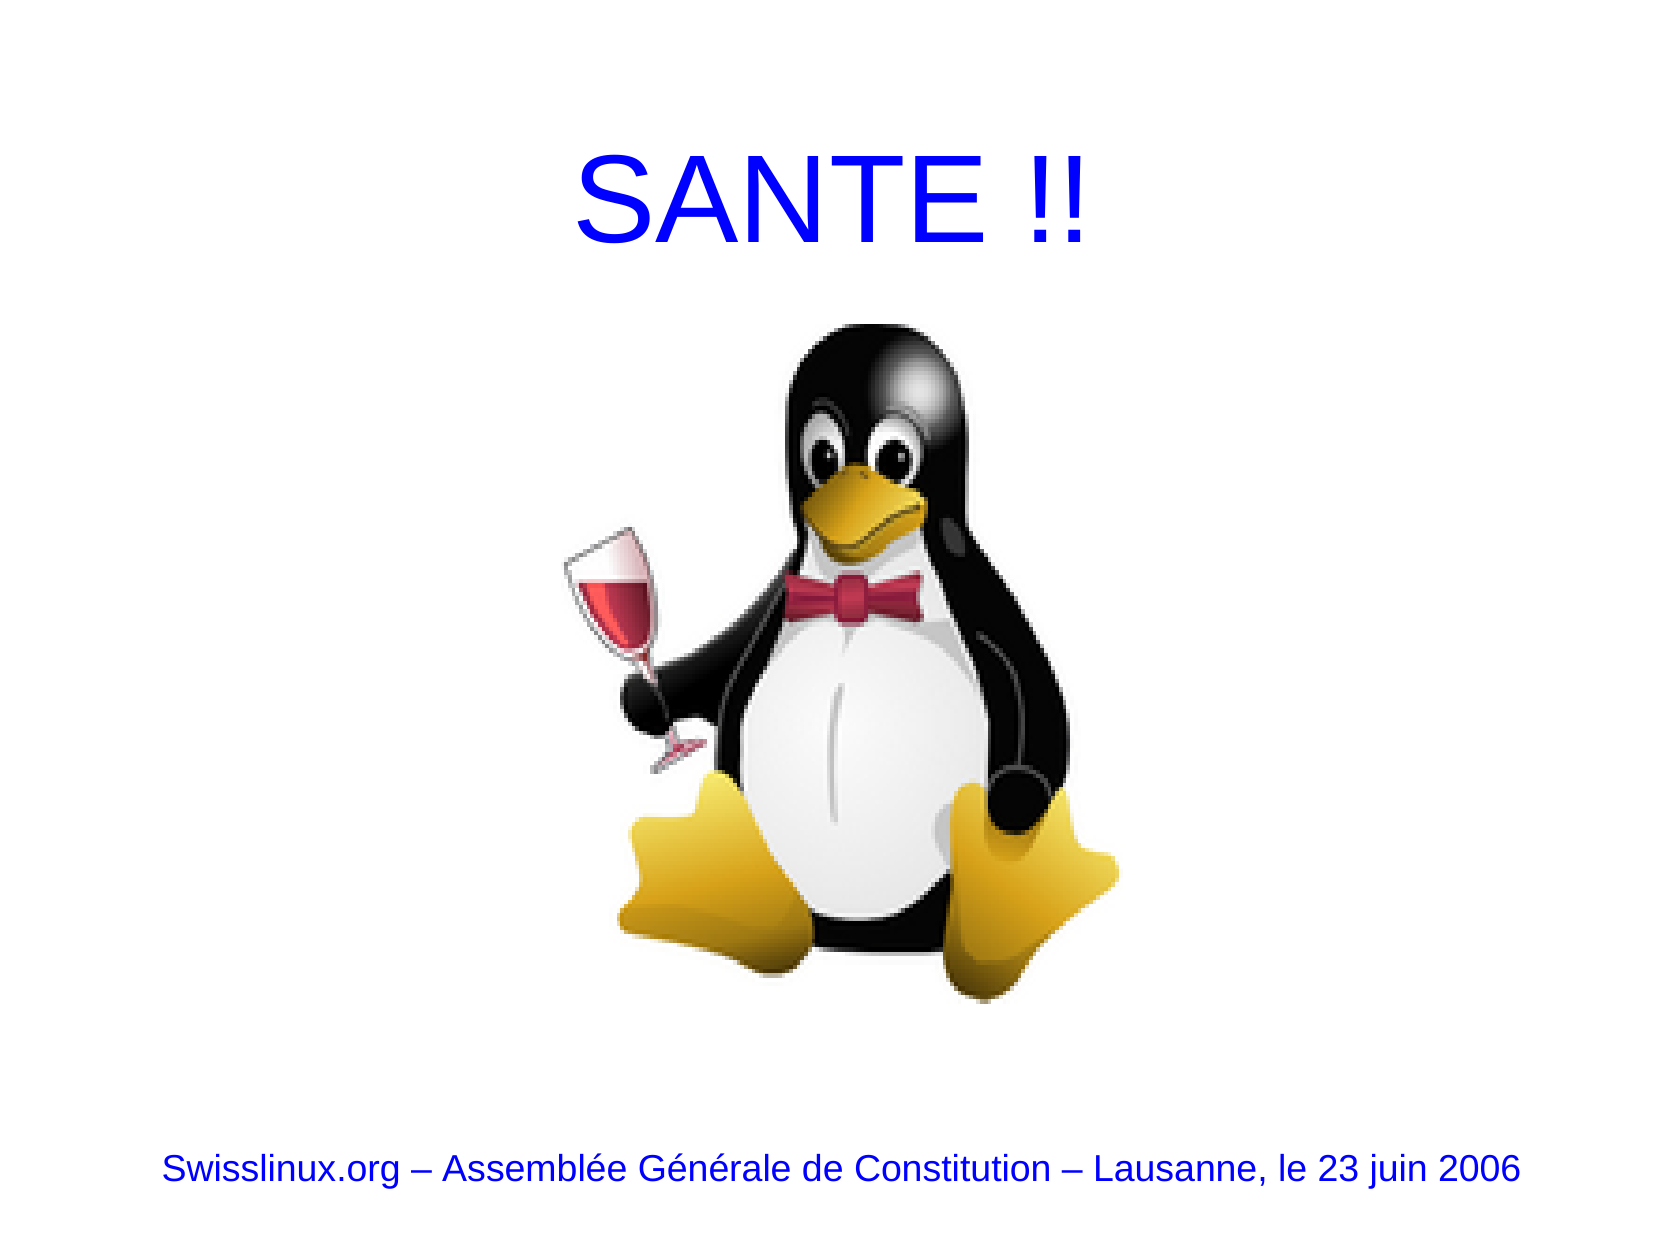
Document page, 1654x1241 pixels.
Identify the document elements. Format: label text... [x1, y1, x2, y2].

text_box Swisslinux.org – Assemblée Générale de Constitution – Lausanne, le 23 juin 2006 [118, 1131, 1565, 1211]
title SANTE !! [88, 73, 1577, 325]
picture [561, 324, 1123, 1004]
